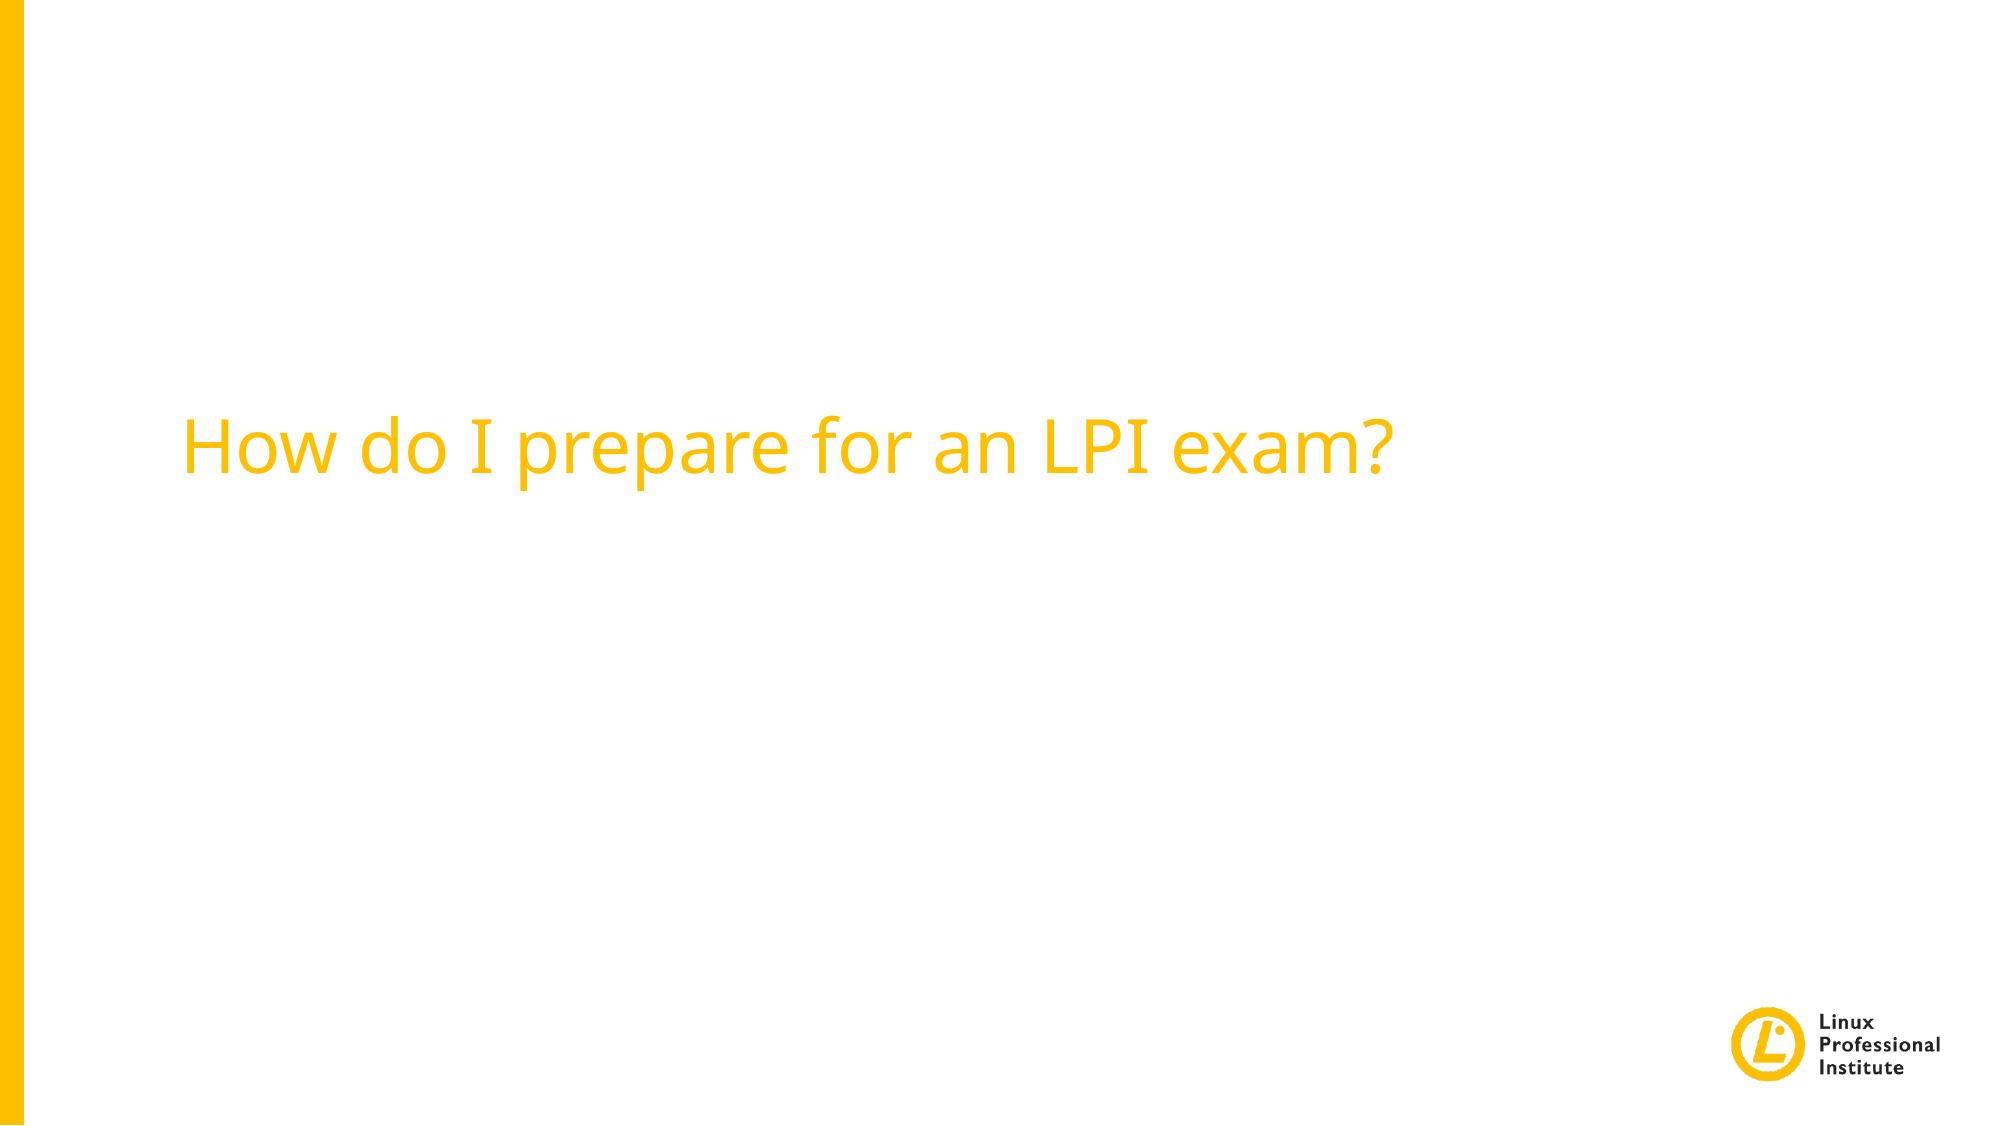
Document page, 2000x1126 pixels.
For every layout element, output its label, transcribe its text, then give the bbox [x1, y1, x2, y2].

text_box How do I prepare for an LPI exam? [165, 377, 1890, 615]
text_box [0, 0, 24, 1125]
picture [1701, 987, 1969, 1101]
